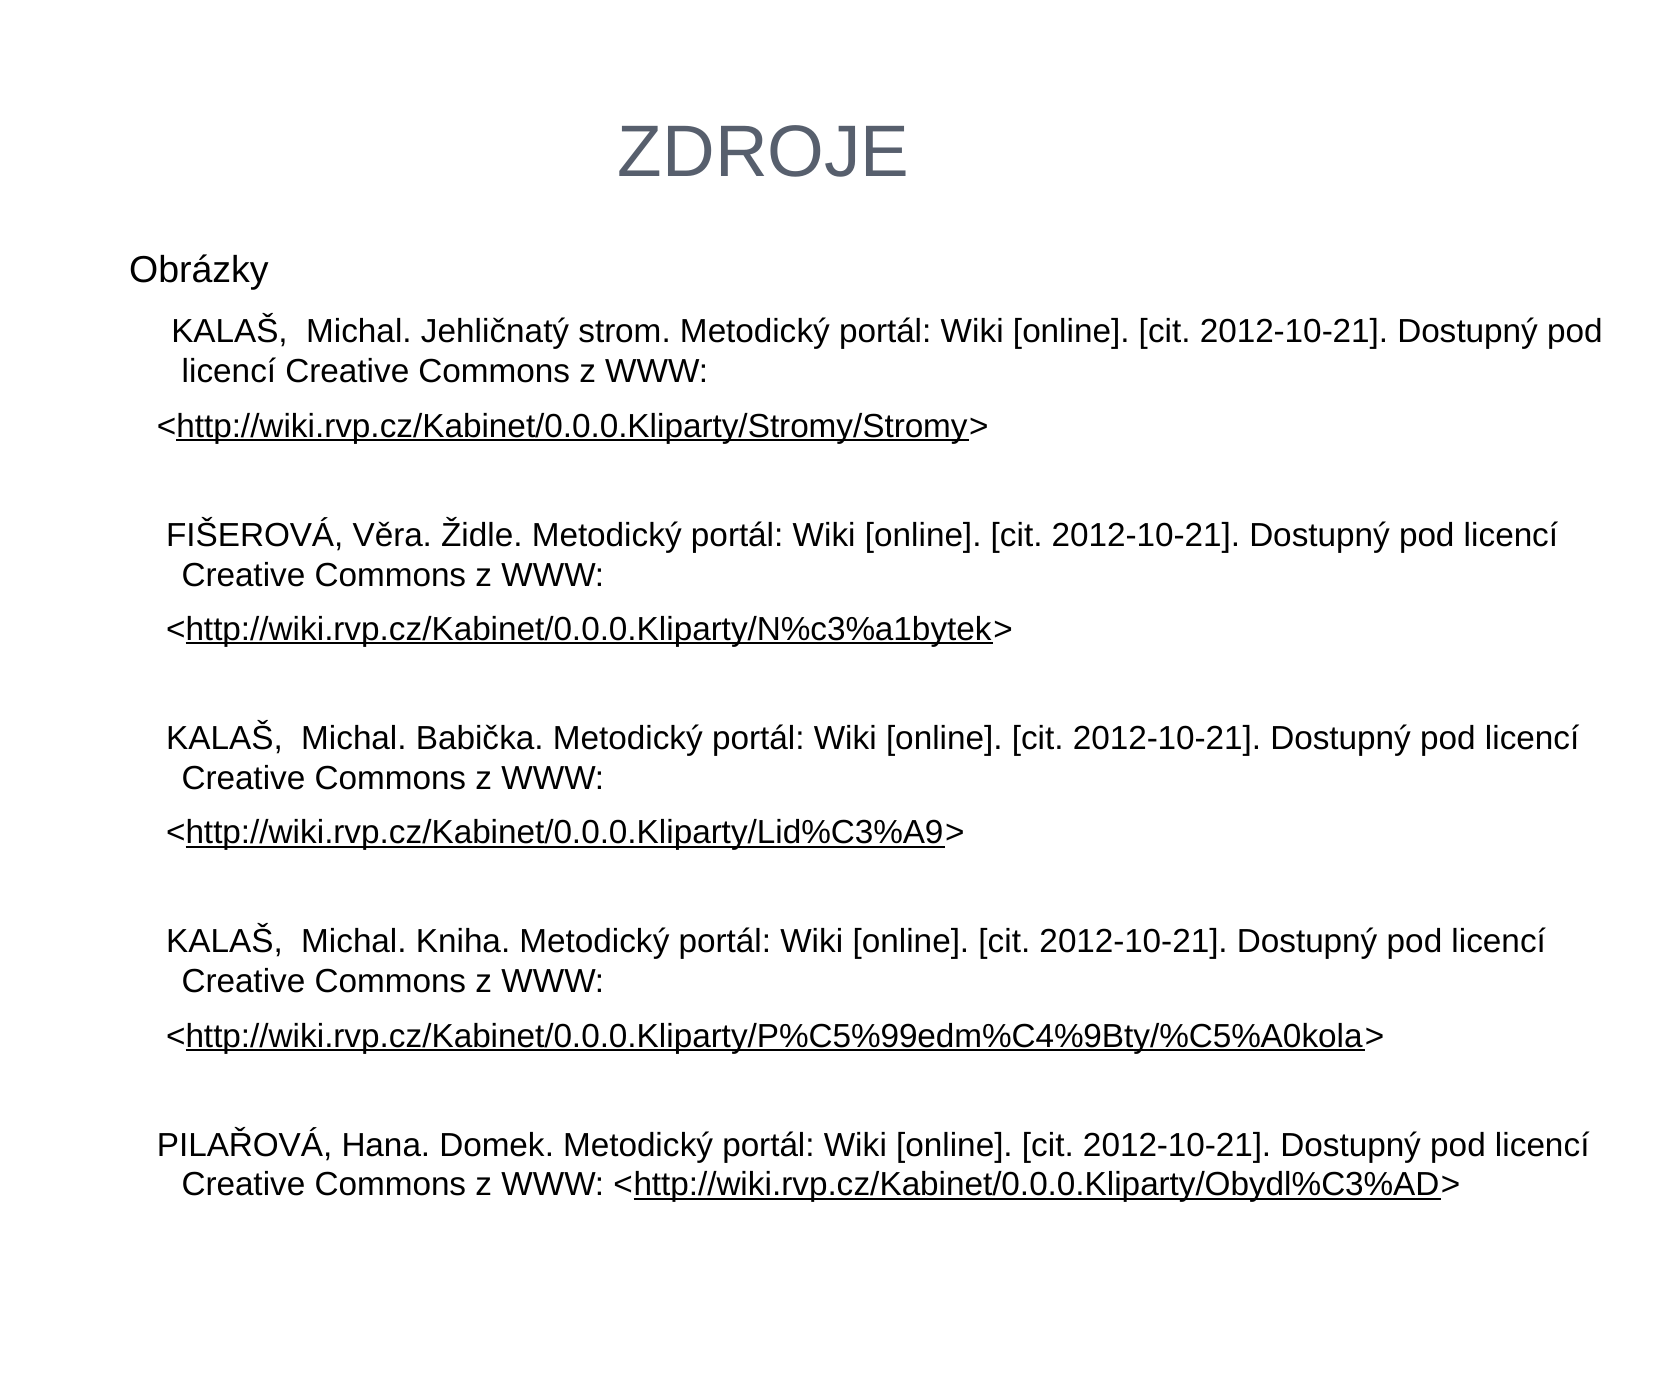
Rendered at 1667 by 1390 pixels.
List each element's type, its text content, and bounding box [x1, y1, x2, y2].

title ZDROJE [83, 55, 1445, 288]
list Obrázky KALAŠ, Michal. Jehličnatý strom. Metodický portál: Wiki [online]. [cit. 2012-10-21]. Dostupný pod licencí Creative Commons z WWW: <http://wiki.rvp.cz/Kabinet/0.0.0.Kliparty/Stromy/Stromy> FIŠEROVÁ, Věra. Židle. Metodický portál: Wiki [online]. [cit. 2012-10-21]. Dostupný pod licencí Creative Commons z WWW: <http://wiki.rvp.cz/Kabinet/0.0.0.Kliparty/N%c3%a1bytek> KALAŠ, Michal. Babička. Metodický portál: Wiki [online]. [cit. 2012-10-21]. Dostupný pod licencí Creative Commons z WWW: <http://wiki.rvp.cz/Kabinet/0.0.0.Kliparty/Lid%C3%A9> KALAŠ, Michal. Kniha. Metodický portál: Wiki [online]. [cit. 2012-10-21]. Dostupný pod licencí Creative Commons z WWW: <http://wiki.rvp.cz/Kabinet/0.0.0.Kliparty/P%C5%99edm%C4%9Bty/%C5%A0kola> PILAŘOVÁ, Hana. Domek. Metodický portál: Wiki [online]. [cit. 2012-10-21]. Dostupný pod licencí Creative Commons z WWW: <http://wiki.rvp.cz/Kabinet/0.0.0.Kliparty/Obydl%C3%AD> [111, 236, 1625, 1264]
